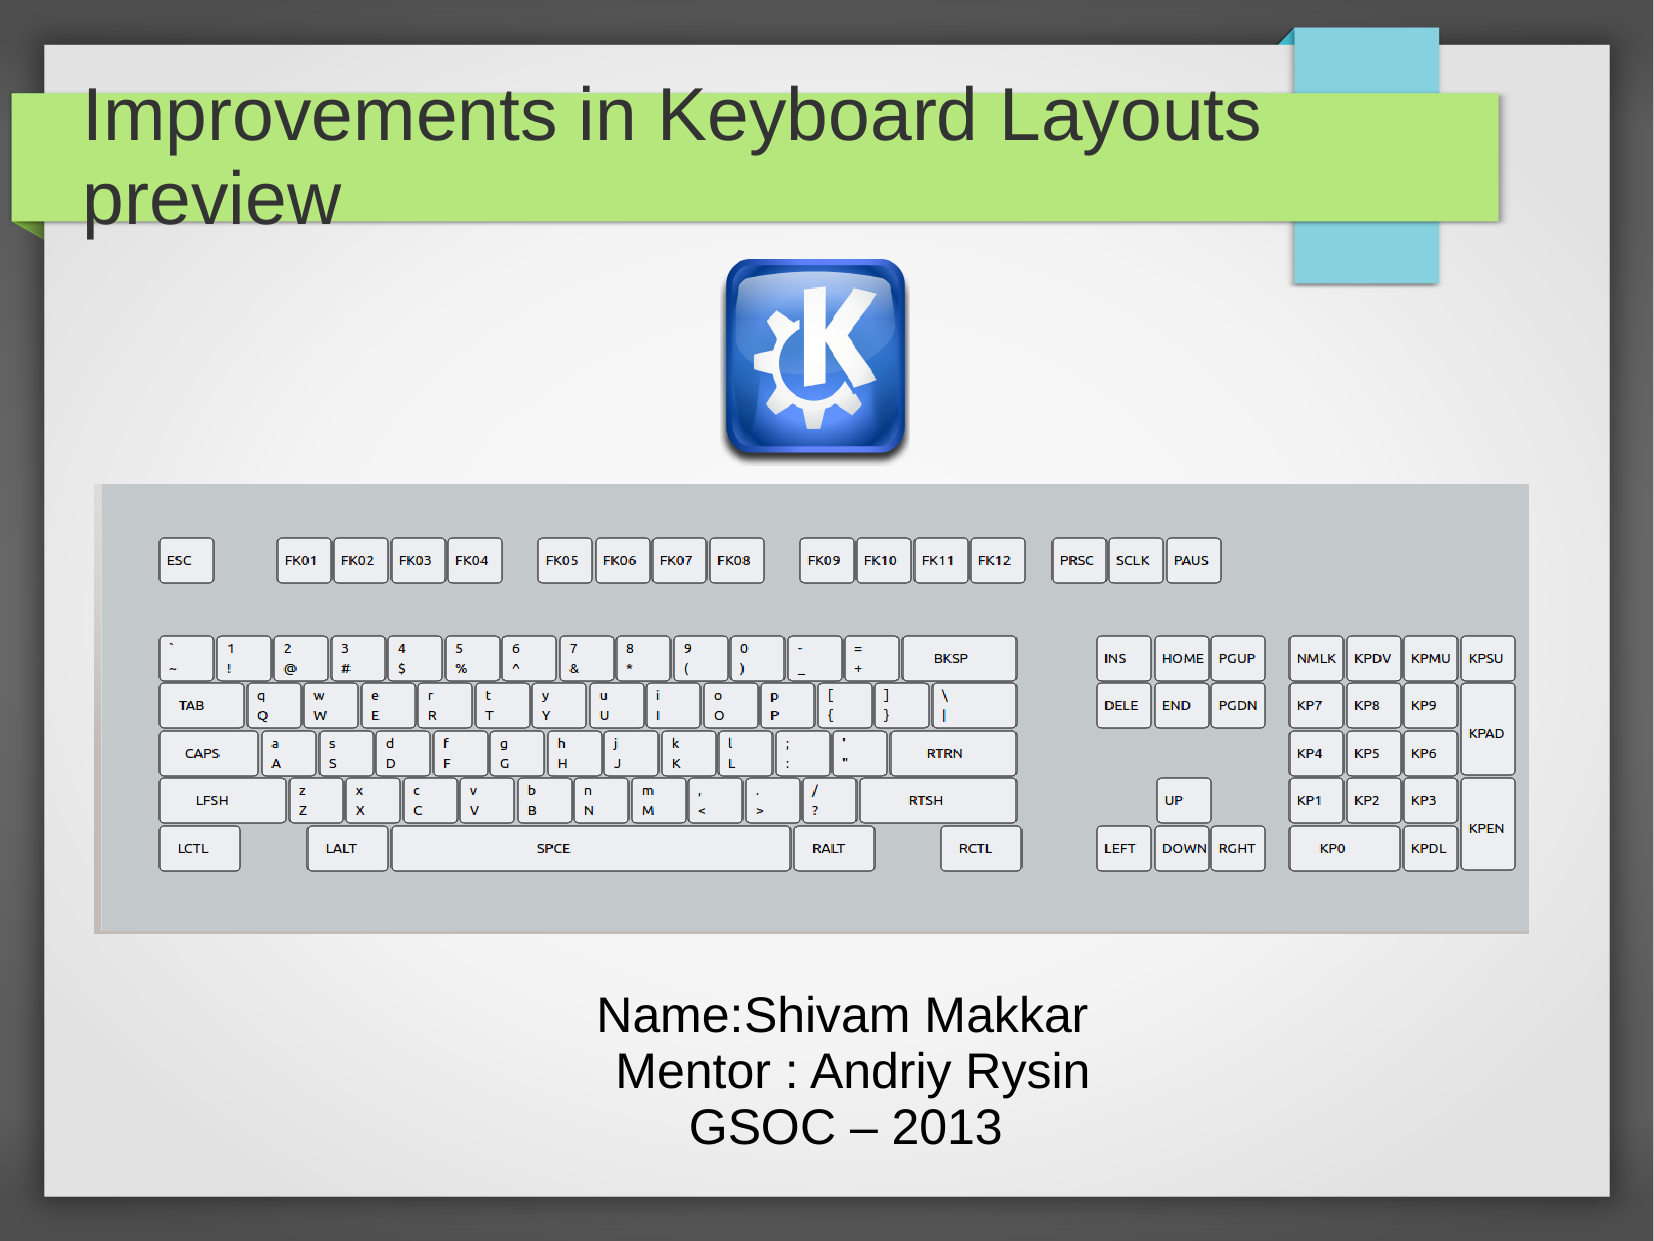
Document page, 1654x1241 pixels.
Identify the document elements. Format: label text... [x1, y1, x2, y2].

picture [0, 0, 1654, 1241]
text_box Name: Shivam Makkar Mentor : Andriy Rysin GSOC – 2013 [212, 980, 1536, 1163]
title Improvements in Keyboard Layouts preview [82, 52, 1571, 260]
